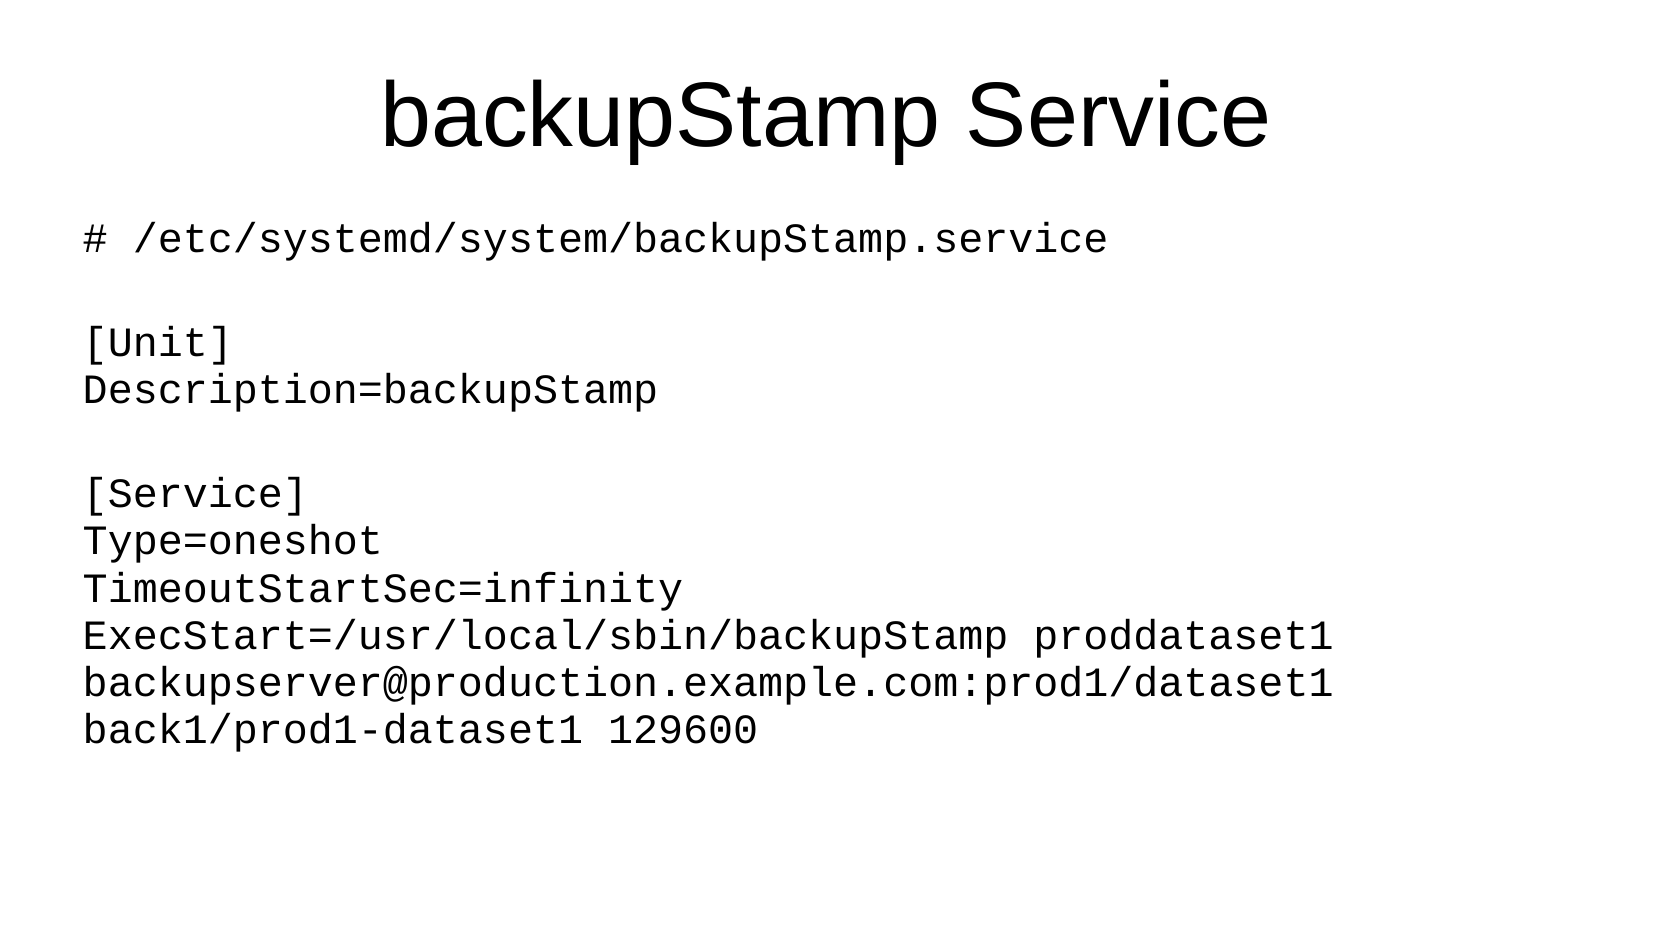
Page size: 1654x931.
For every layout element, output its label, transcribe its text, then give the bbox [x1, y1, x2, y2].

title backupStamp Service [82, 37, 1571, 193]
subtitle # /etc/systemd/system/backupStamp.service [Unit] Description=backupStamp [Service] Type=oneshot TimeoutStartSec=infinity ExecStart=/usr/local/sbin/backupStamp proddataset1 backupserver@production.example.com:prod1/dataset1 back1/prod1-dataset1 129600 [82, 217, 1571, 757]
